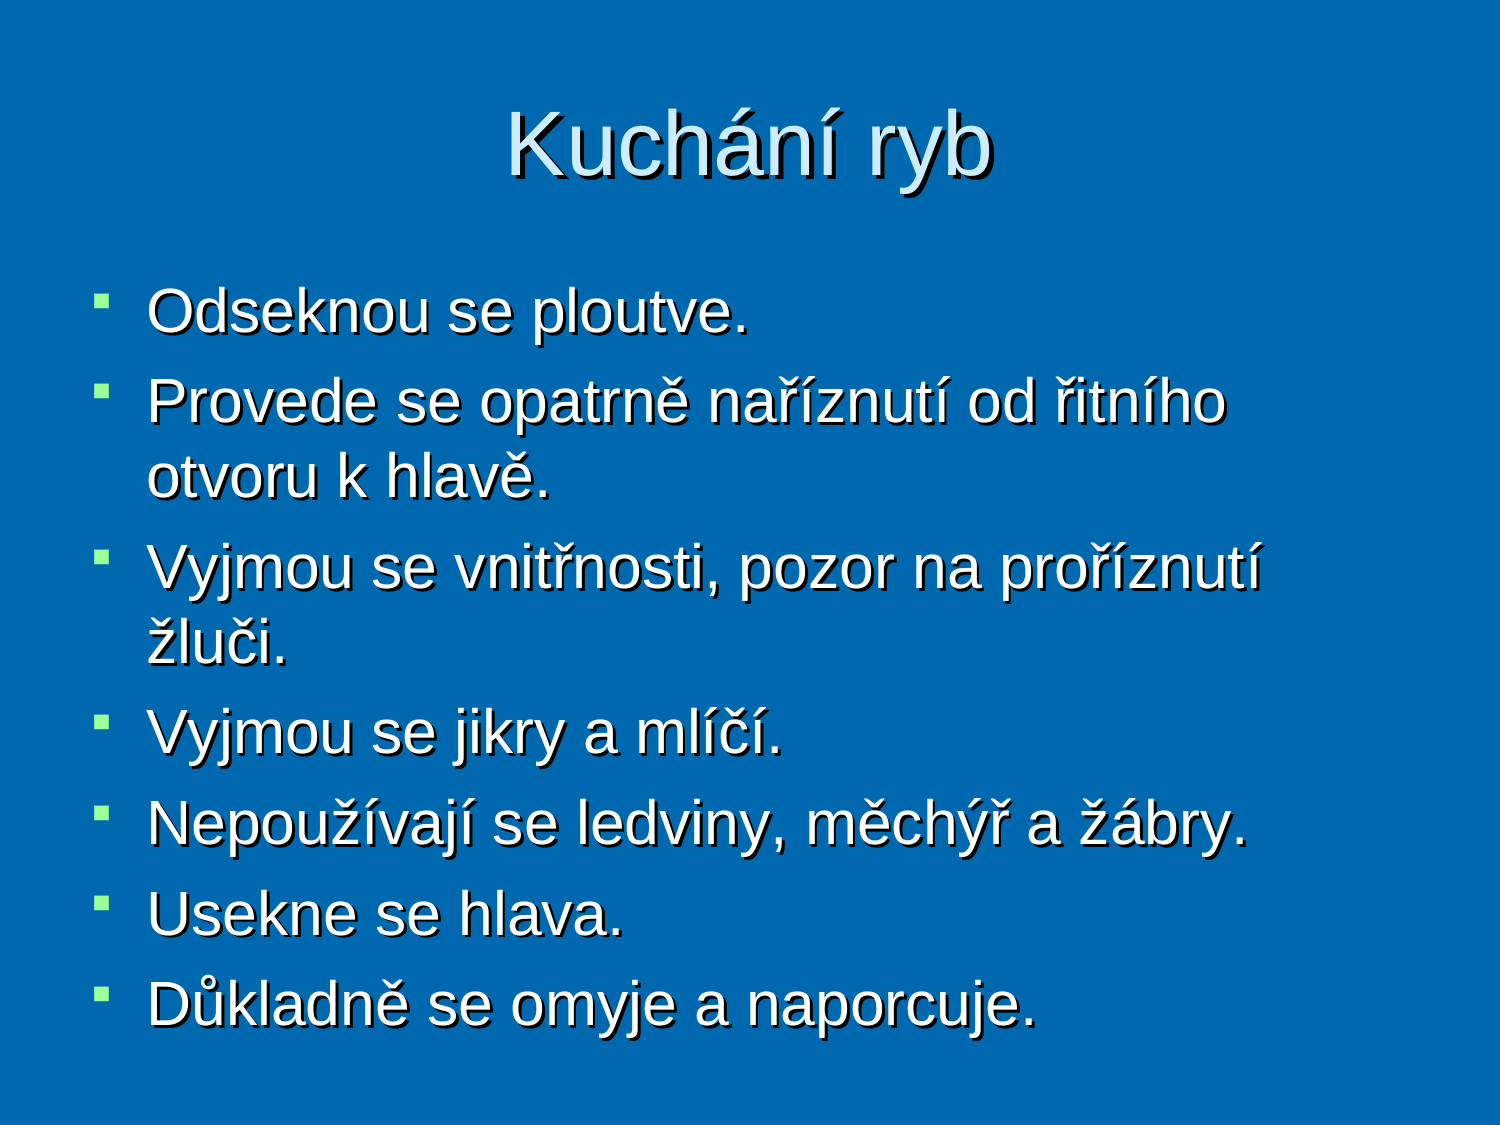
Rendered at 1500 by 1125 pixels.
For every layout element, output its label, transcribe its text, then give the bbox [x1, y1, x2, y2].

list Odseknou se ploutve. Provede se opatrně naříznutí od řitního otvoru k hlavě. Vyjmou se vnitřnosti, pozor na proříznutí žluči. Vyjmou se jikry a mlíčí. Nepoužívají se ledviny, měchýř a žábry. Usekne se hlava. Důkladně se omyje a naporcuje. [75, 262, 1426, 1046]
title Kuchání ryb [75, 45, 1426, 233]
